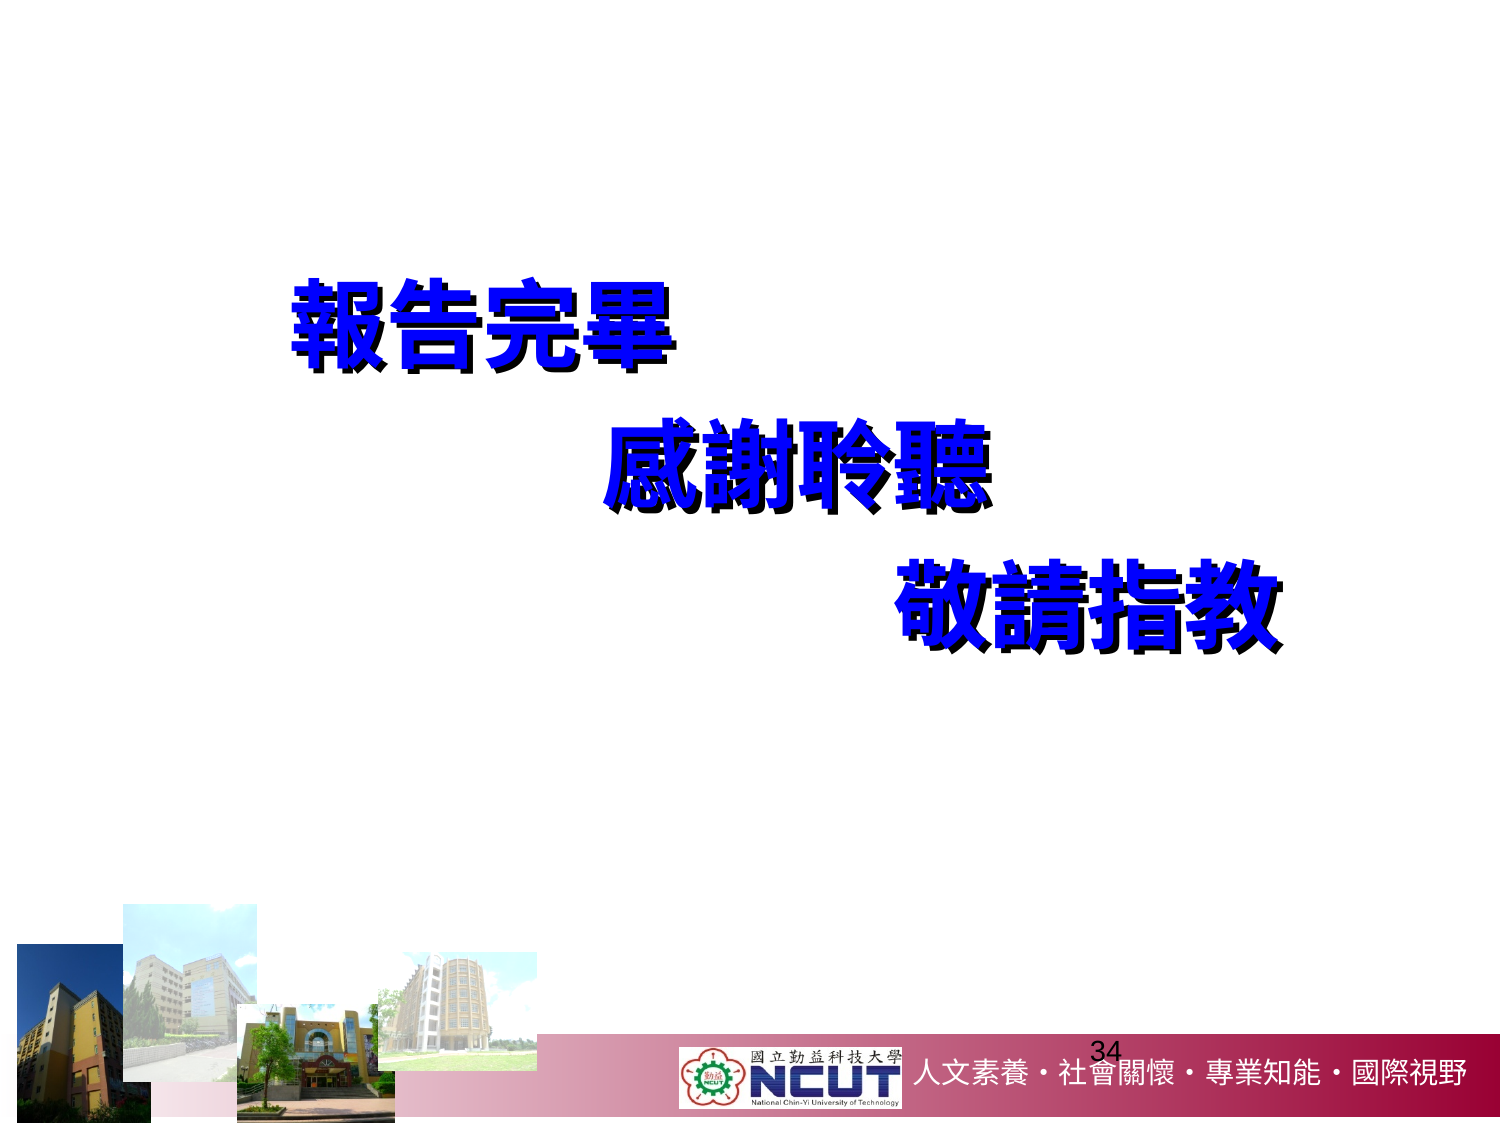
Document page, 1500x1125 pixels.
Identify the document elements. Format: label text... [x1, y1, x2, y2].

text_box [1074, 1024, 1426, 1103]
list 報告完畢 感謝聆聽 敬請指教 [218, 255, 1319, 703]
